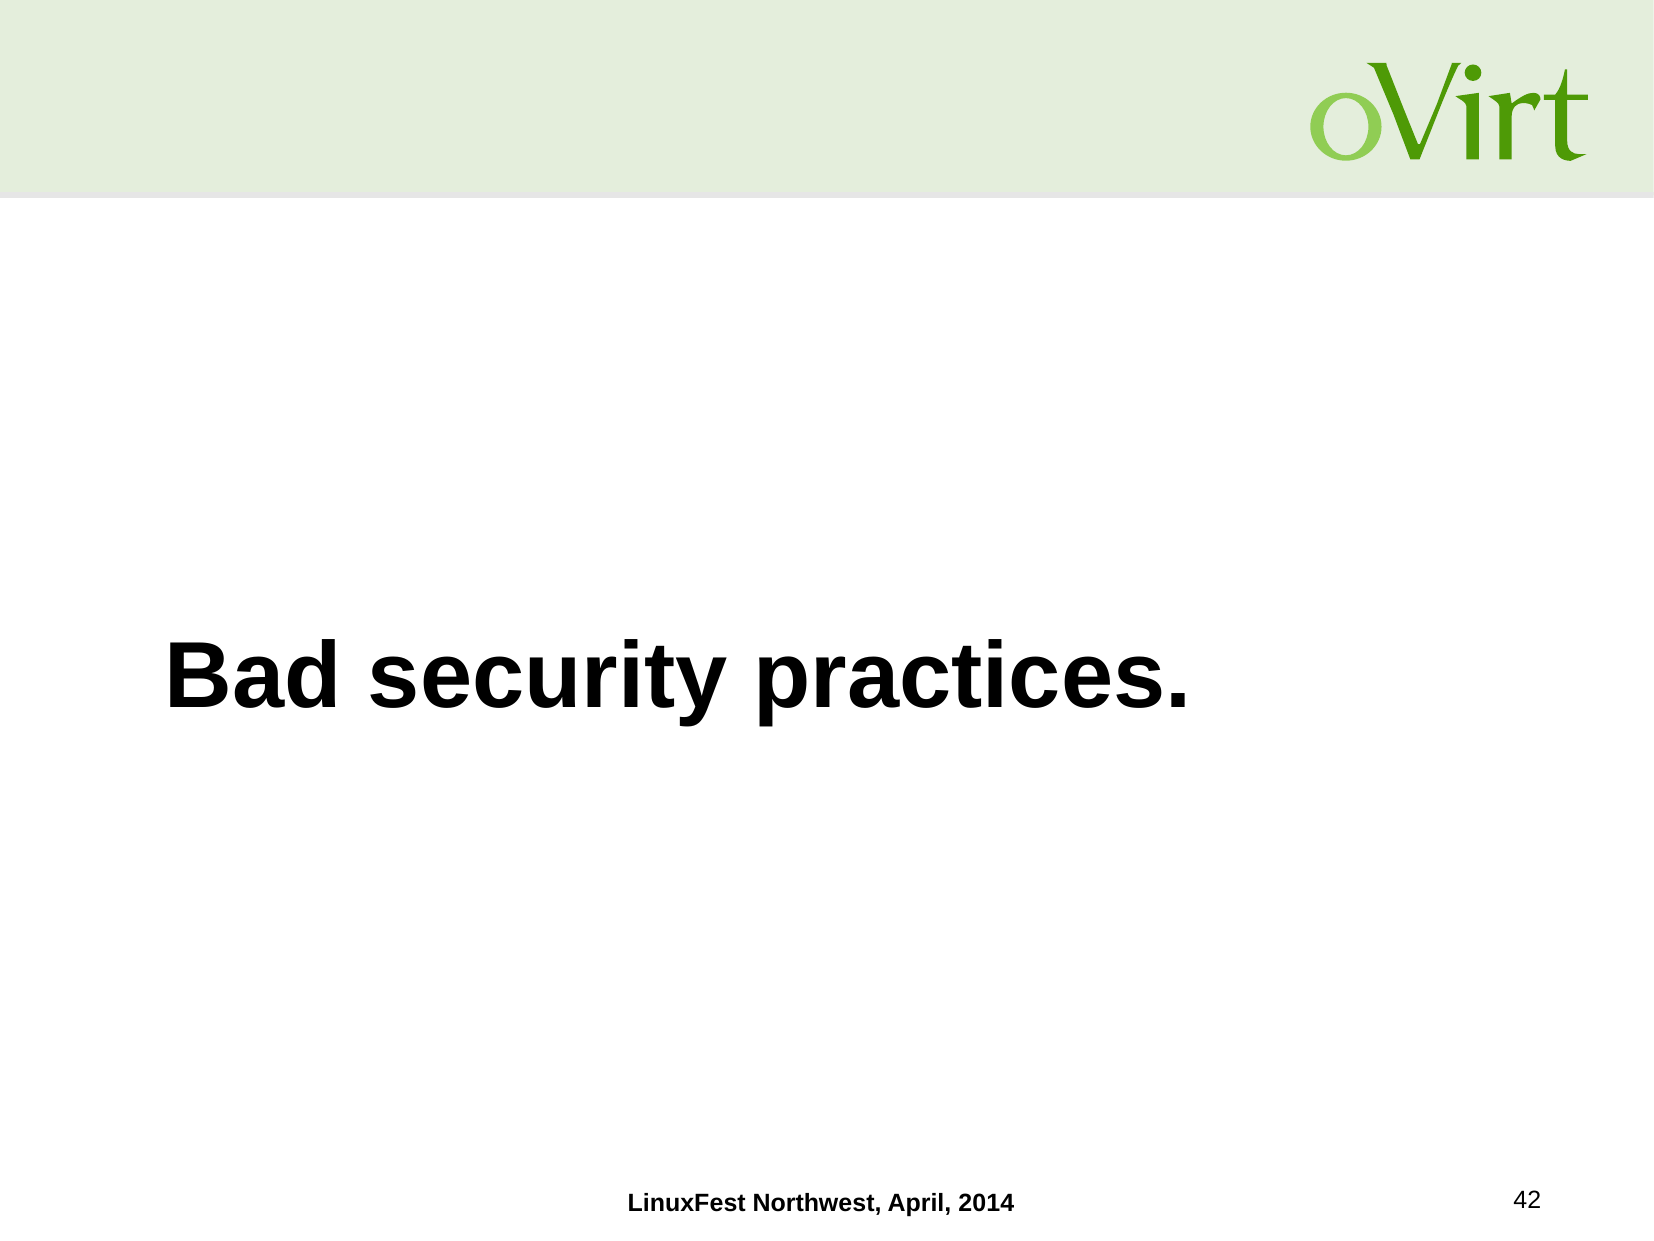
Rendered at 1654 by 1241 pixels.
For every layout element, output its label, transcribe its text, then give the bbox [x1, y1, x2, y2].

text_box Bad security practices. [150, 615, 1654, 750]
